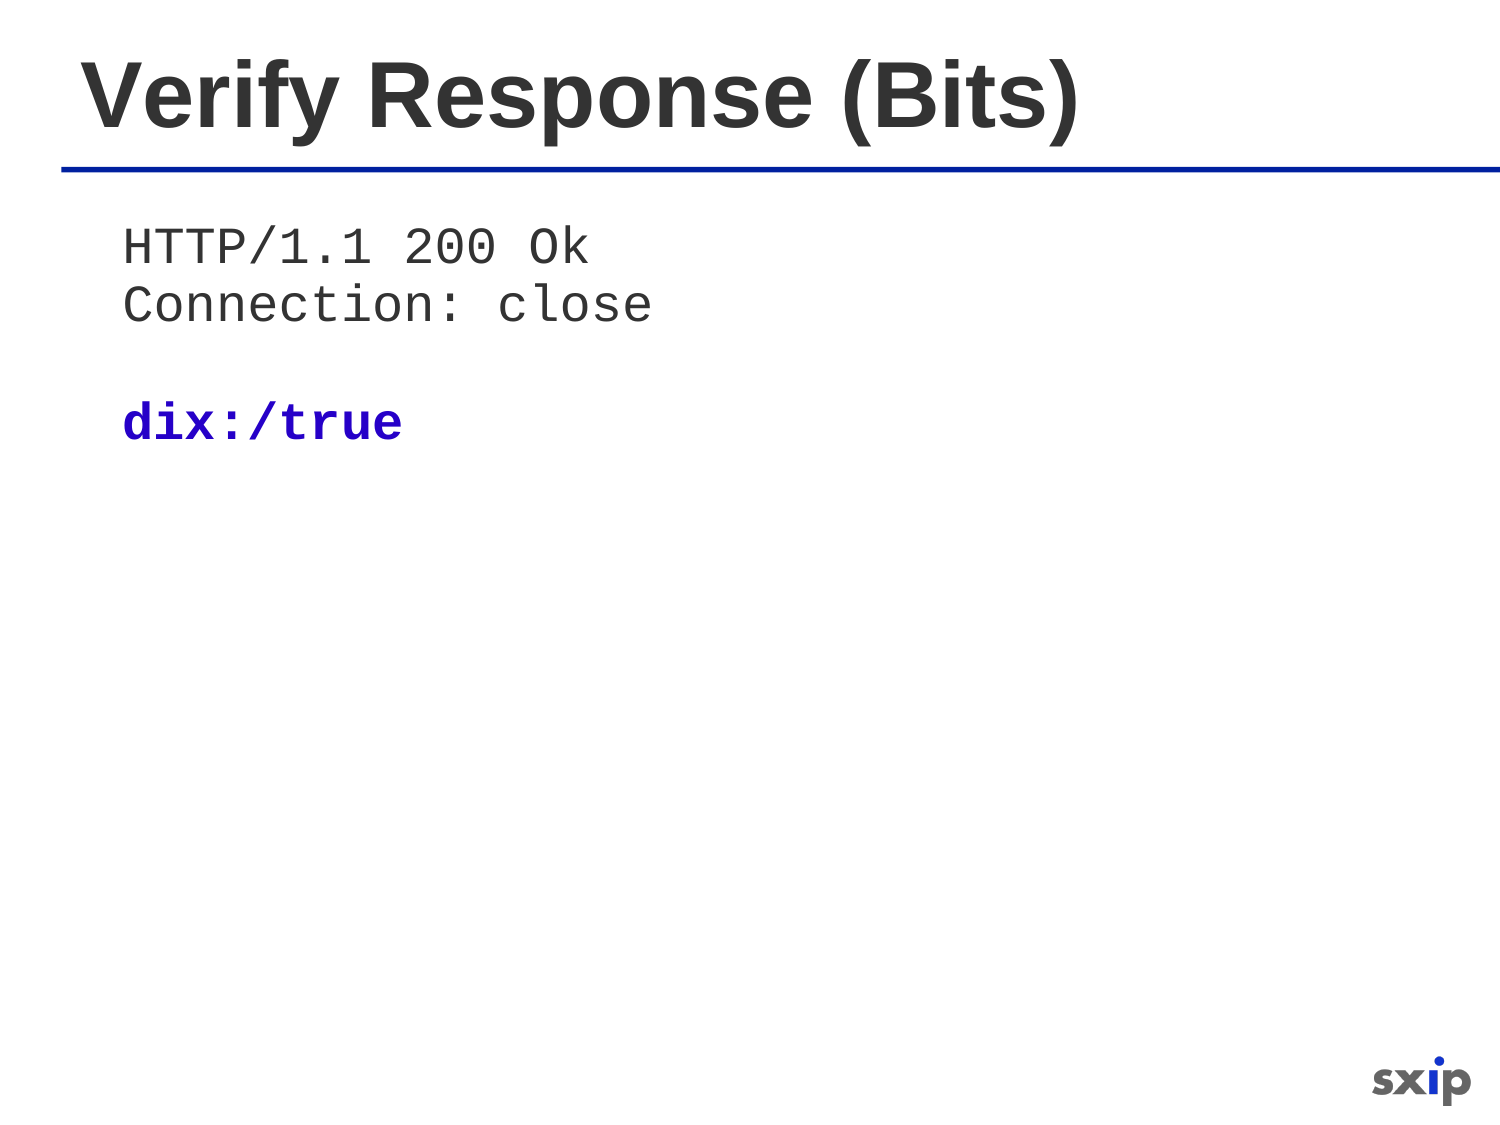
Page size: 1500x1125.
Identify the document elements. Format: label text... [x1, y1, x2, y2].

picture [1372, 1056, 1471, 1106]
list HTTP/1.1 200 Ok Connection: close dix:/true [117, 219, 1495, 1041]
title Verify Response (Bits) [61, 21, 1495, 169]
